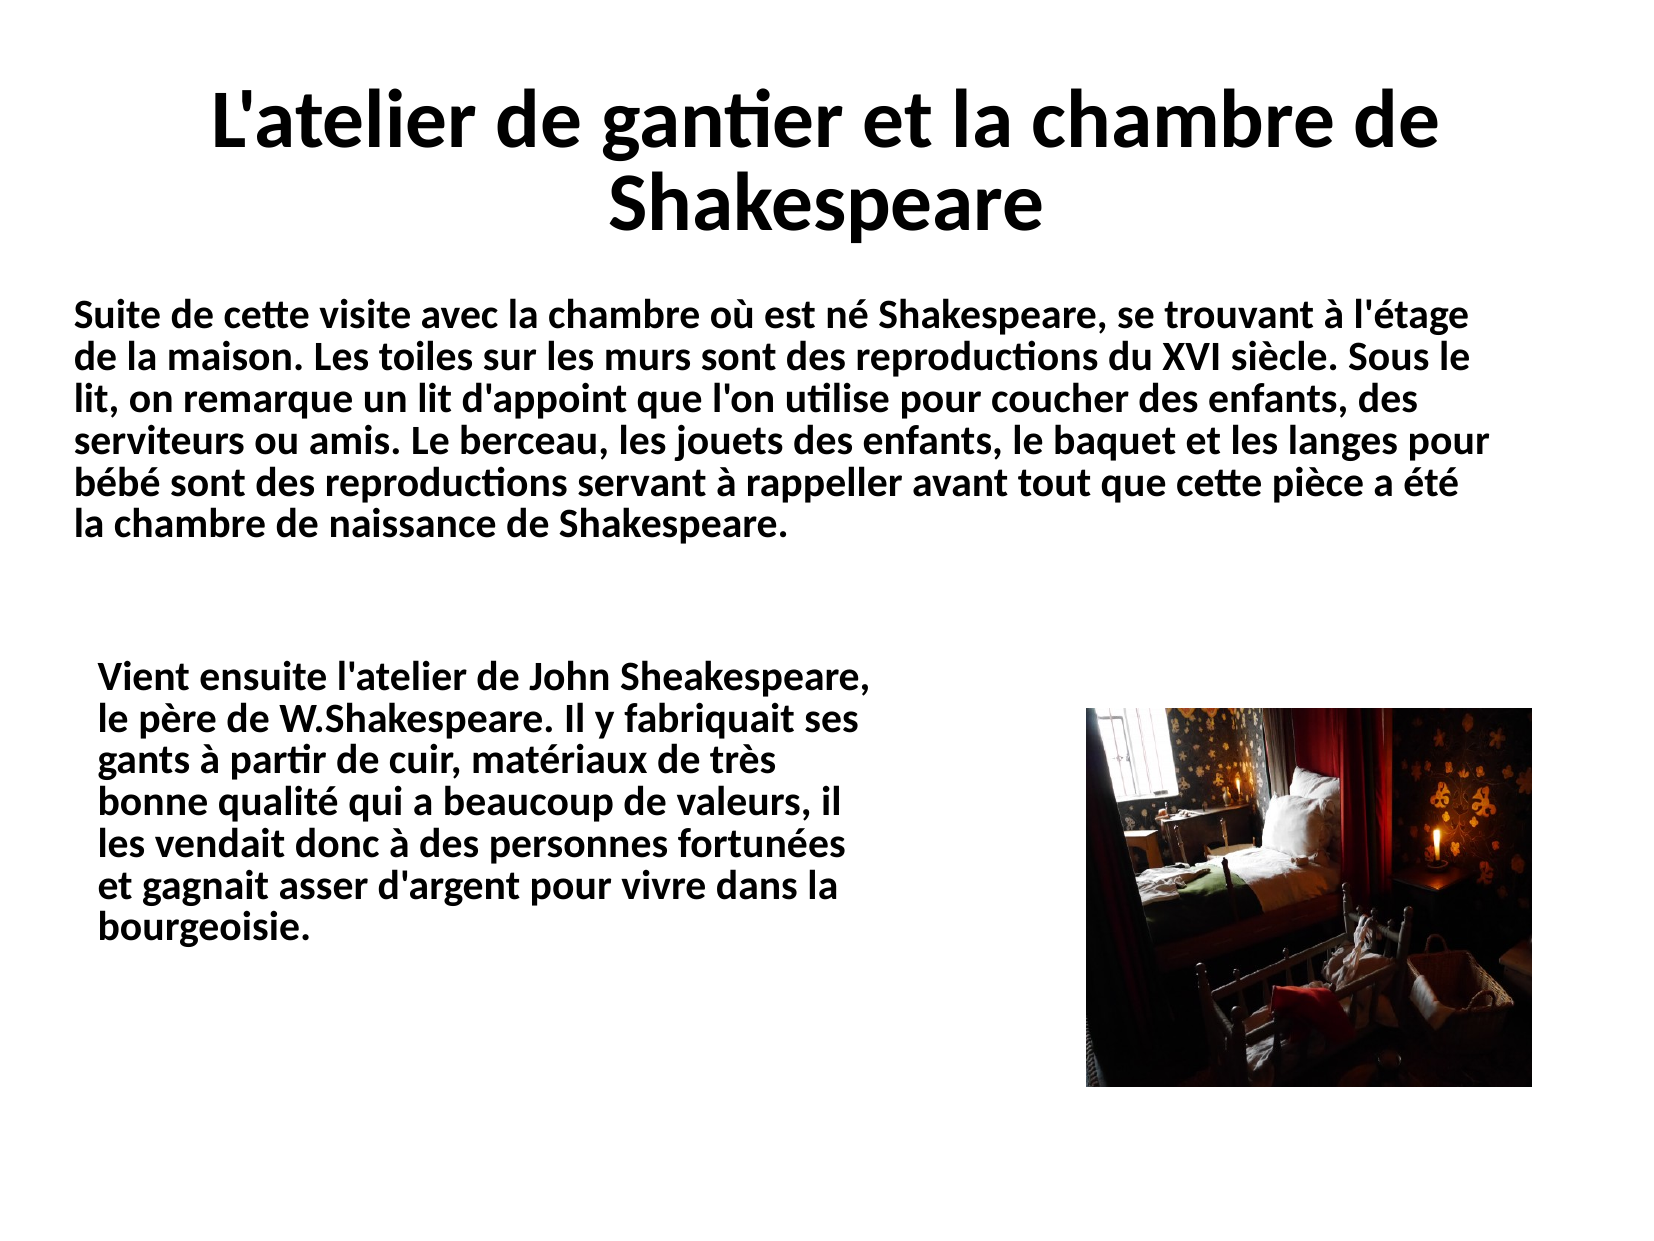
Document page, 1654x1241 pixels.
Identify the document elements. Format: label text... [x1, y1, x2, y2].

text_box L'atelier de gantier et la chambre de Shakespeare [0, 77, 1654, 296]
picture [1086, 708, 1532, 1087]
text_box Vient ensuite l'atelier de John Sheakespeare, le père de W.Shakespeare. Il y fabriquait ses gants à partir de cuir, matériaux de très bonne qualité qui a beaucoup de valeurs, il les vendait donc à des personnes fortunées et gagnait asser d'argent pour vivre dans la bourgeoisie. [82, 651, 898, 1024]
text_box Suite de cette visite avec la chambre où est né Shakespeare, se trouvant à l'étage de la maison. Les toiles sur les murs sont des reproductions du XVI siècle. Sous le lit, on remarque un lit d'appoint que l'on utilise pour coucher des enfants, des serviteurs ou amis. Le berceau, les jouets des enfants, le baquet et les langes pour bébé sont des reproductions servant à rappeller avant tout que cette pièce a été la chambre de naissance de Shakespeare. [59, 290, 1512, 612]
